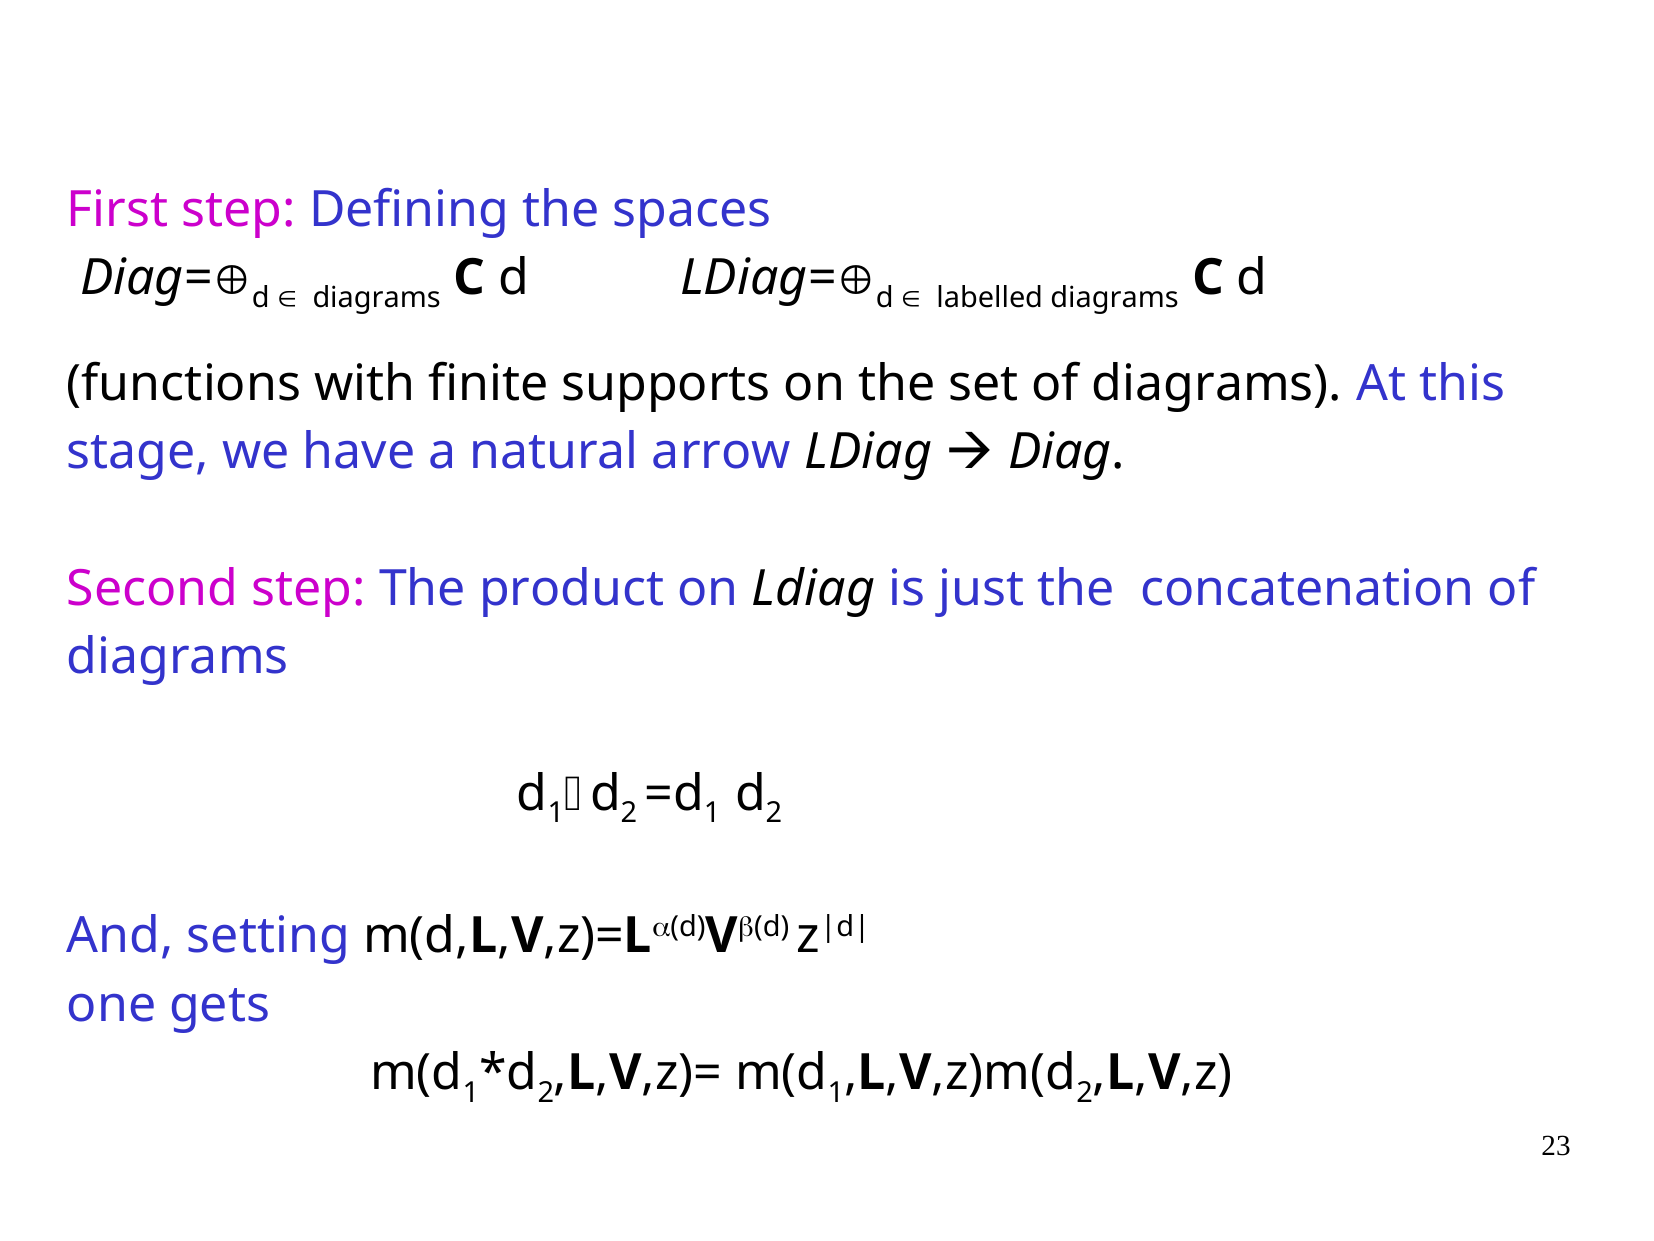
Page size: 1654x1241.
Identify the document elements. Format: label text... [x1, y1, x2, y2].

text_box First step: Defining the spaces Diag=d  diagrams C d LDiag=d  labelled diagrams C d (functions with finite supports on the set of diagrams). At this stage, we have a natural arrow LDiag  Diag. Second step: The product on Ldiag is just the concatenation of diagrams d1 d2 =d1 d2 And, setting m(d,L,V,z)=L(d)V(d) z|d| one gets m(d1*d2,L,V,z)= m(d1,L,V,z)m(d2,L,V,z) [52, 165, 1571, 1119]
